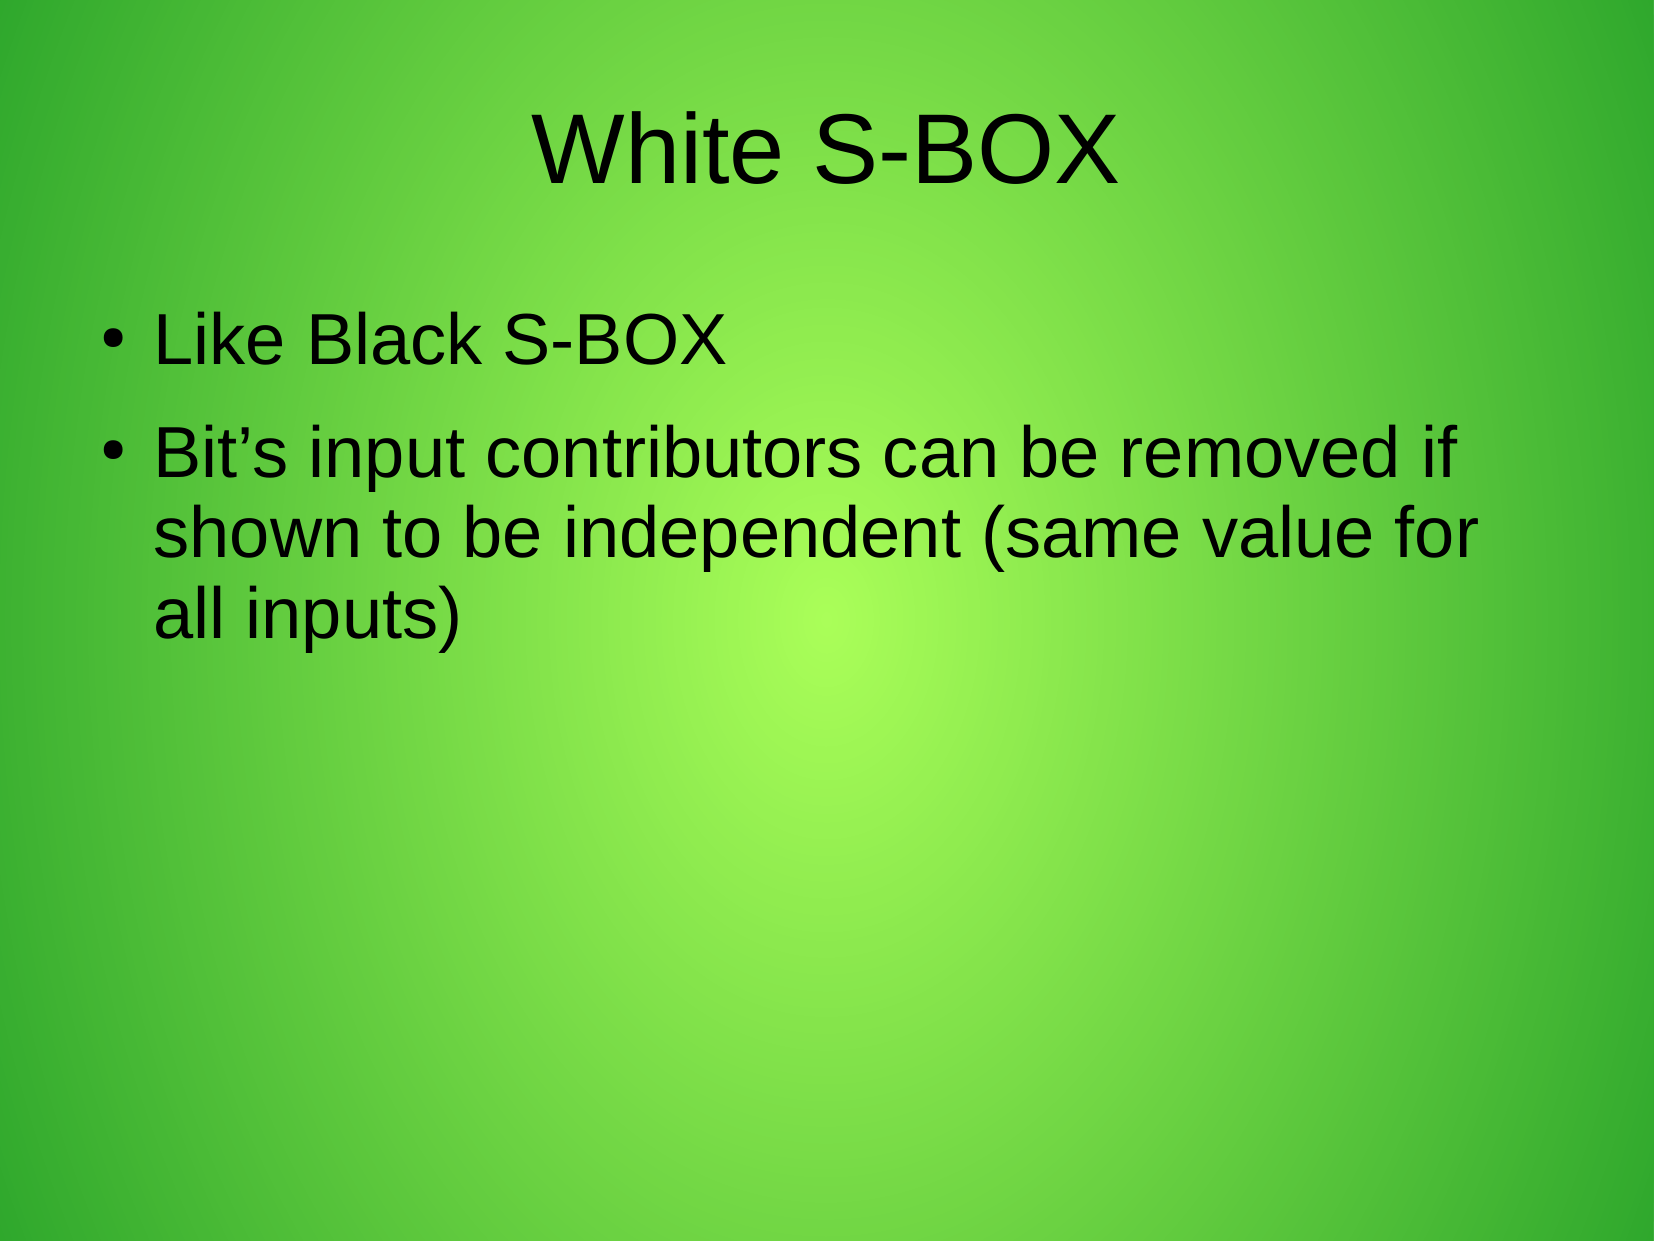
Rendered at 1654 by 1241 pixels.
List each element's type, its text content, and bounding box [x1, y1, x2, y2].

list Like Black S-BOX Bit’s input contributors can be removed if shown to be independent (same value for all inputs) [82, 299, 1571, 1019]
title White S-BOX [82, 47, 1571, 252]
